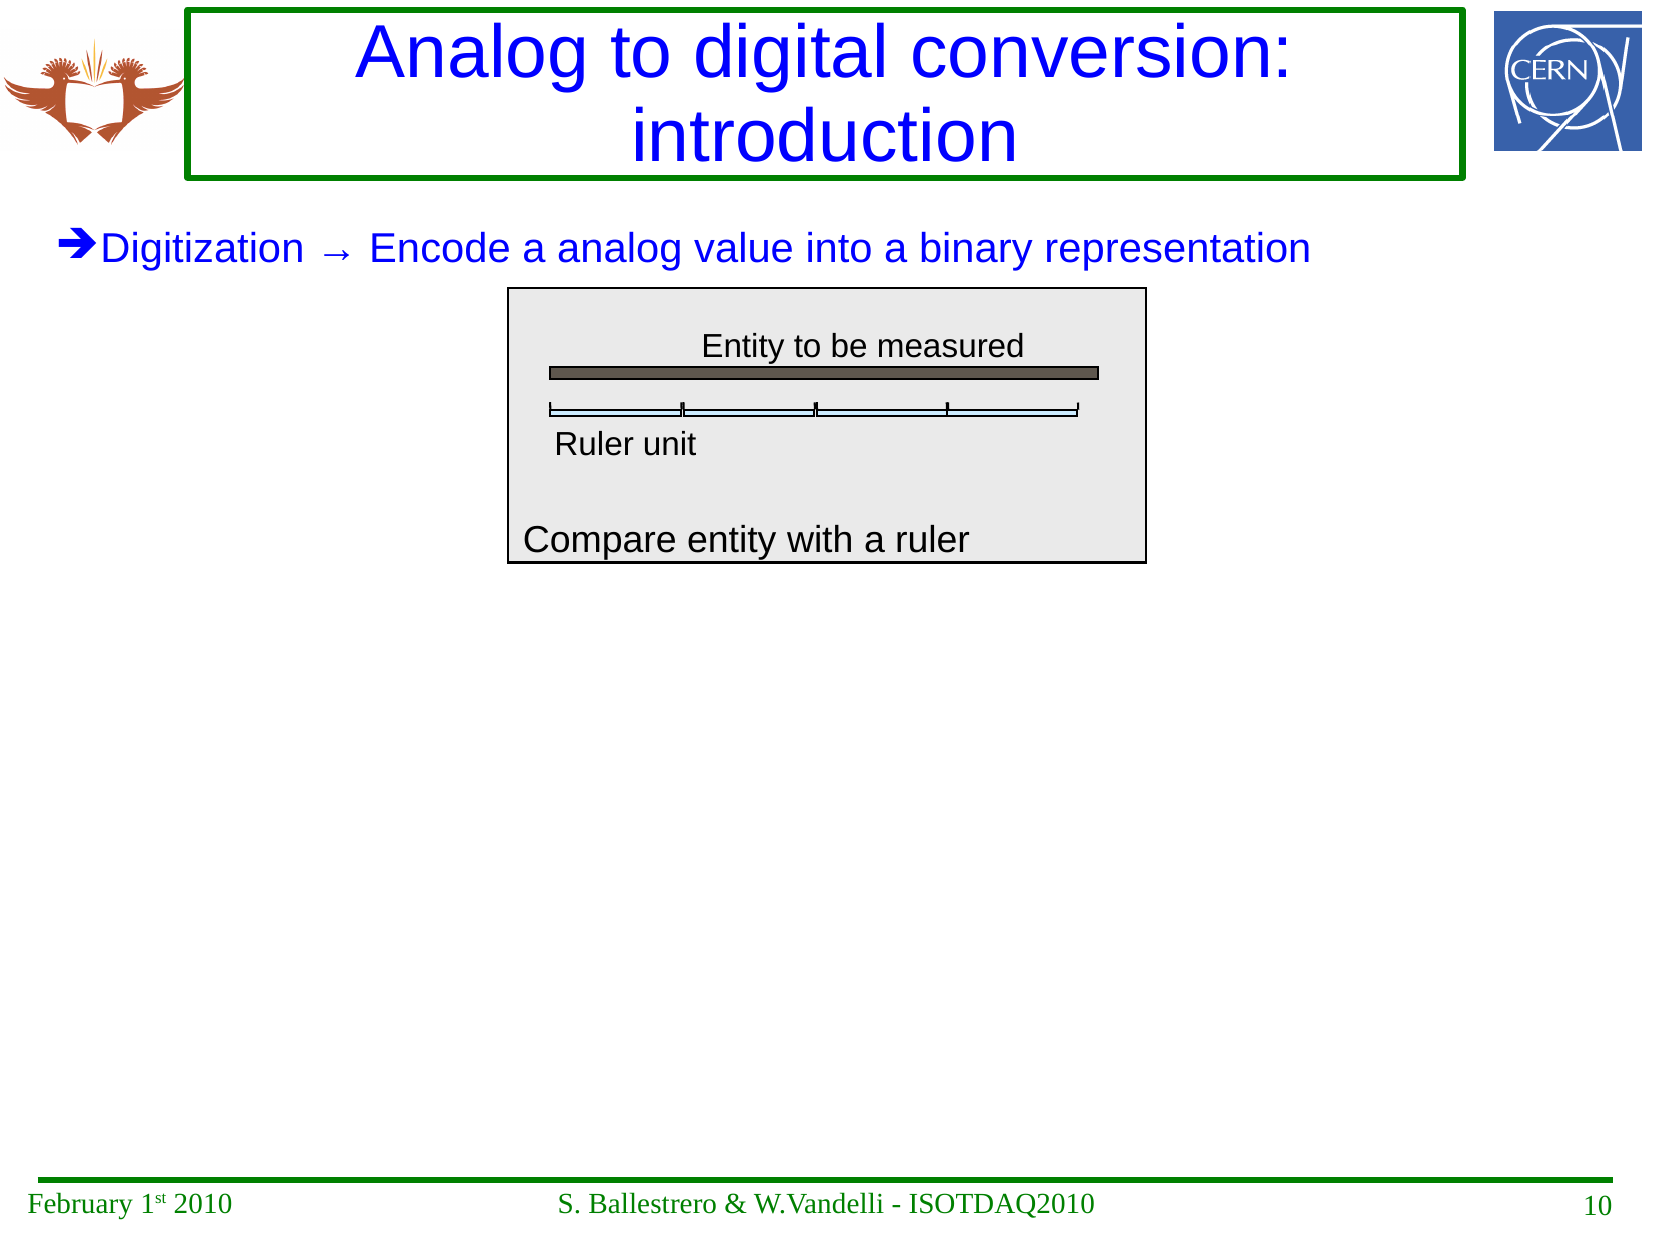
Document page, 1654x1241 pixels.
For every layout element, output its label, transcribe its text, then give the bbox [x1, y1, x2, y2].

text_box Entity to be measured [686, 316, 1041, 366]
text_box [816, 409, 1078, 416]
text_box Ruler unit [539, 414, 713, 470]
text_box [683, 409, 815, 416]
picture [0, 29, 184, 151]
text_box Compare entity with a ruler [508, 287, 1146, 563]
picture [1494, 11, 1642, 151]
title Analog to digital conversion: introduction [187, 9, 1463, 178]
text_box [550, 409, 681, 416]
list Digitization → Encode a analog value into a binary representation [37, 225, 1571, 301]
text_box [550, 366, 1098, 379]
